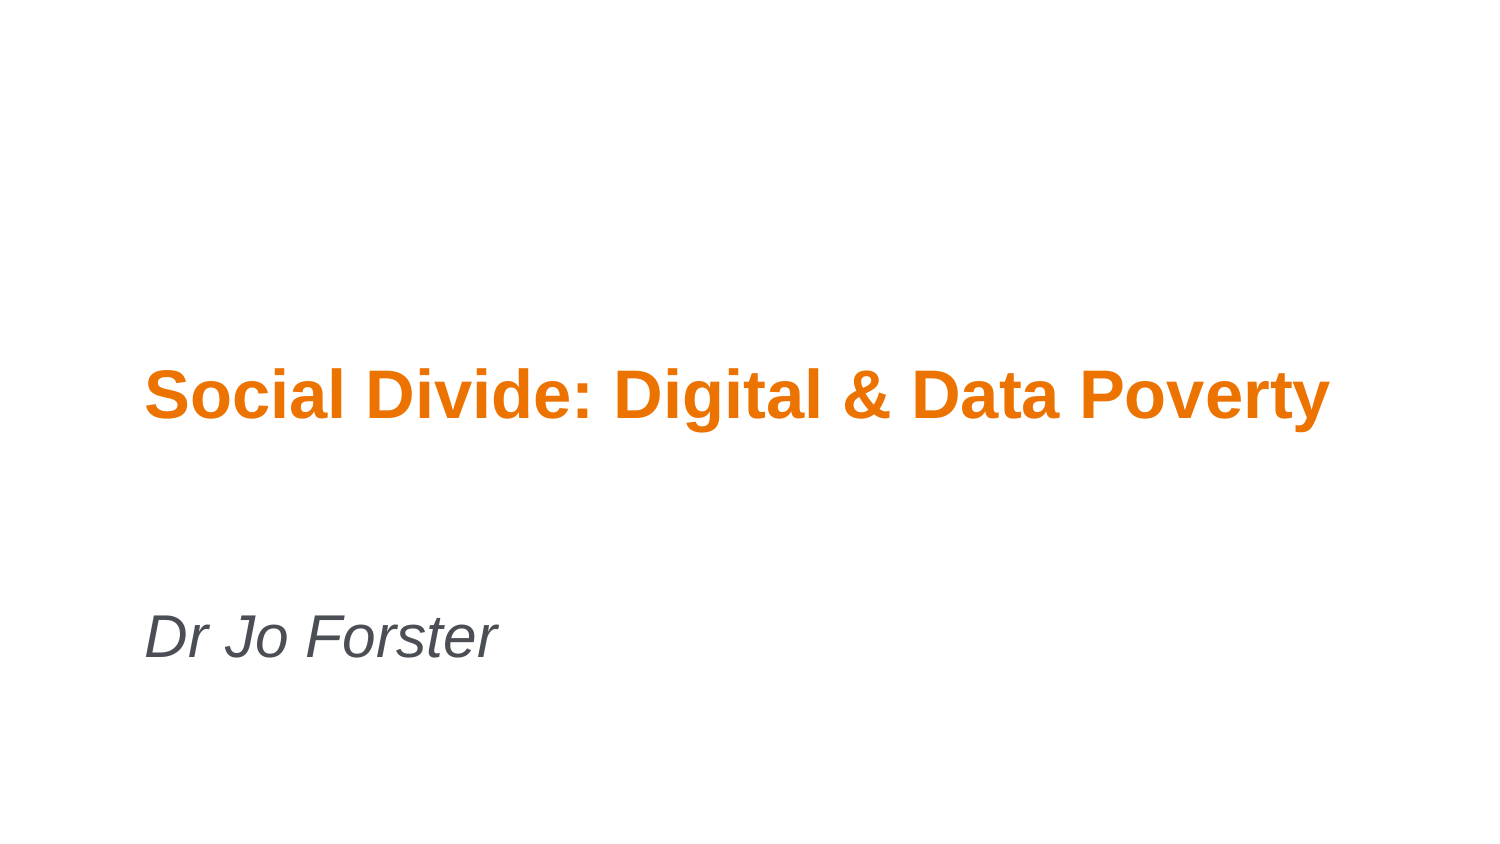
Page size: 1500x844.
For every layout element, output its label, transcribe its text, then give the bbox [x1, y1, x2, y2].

text_box Social Divide: Digital & Data Poverty Dr Jo Forster [131, 342, 1369, 421]
